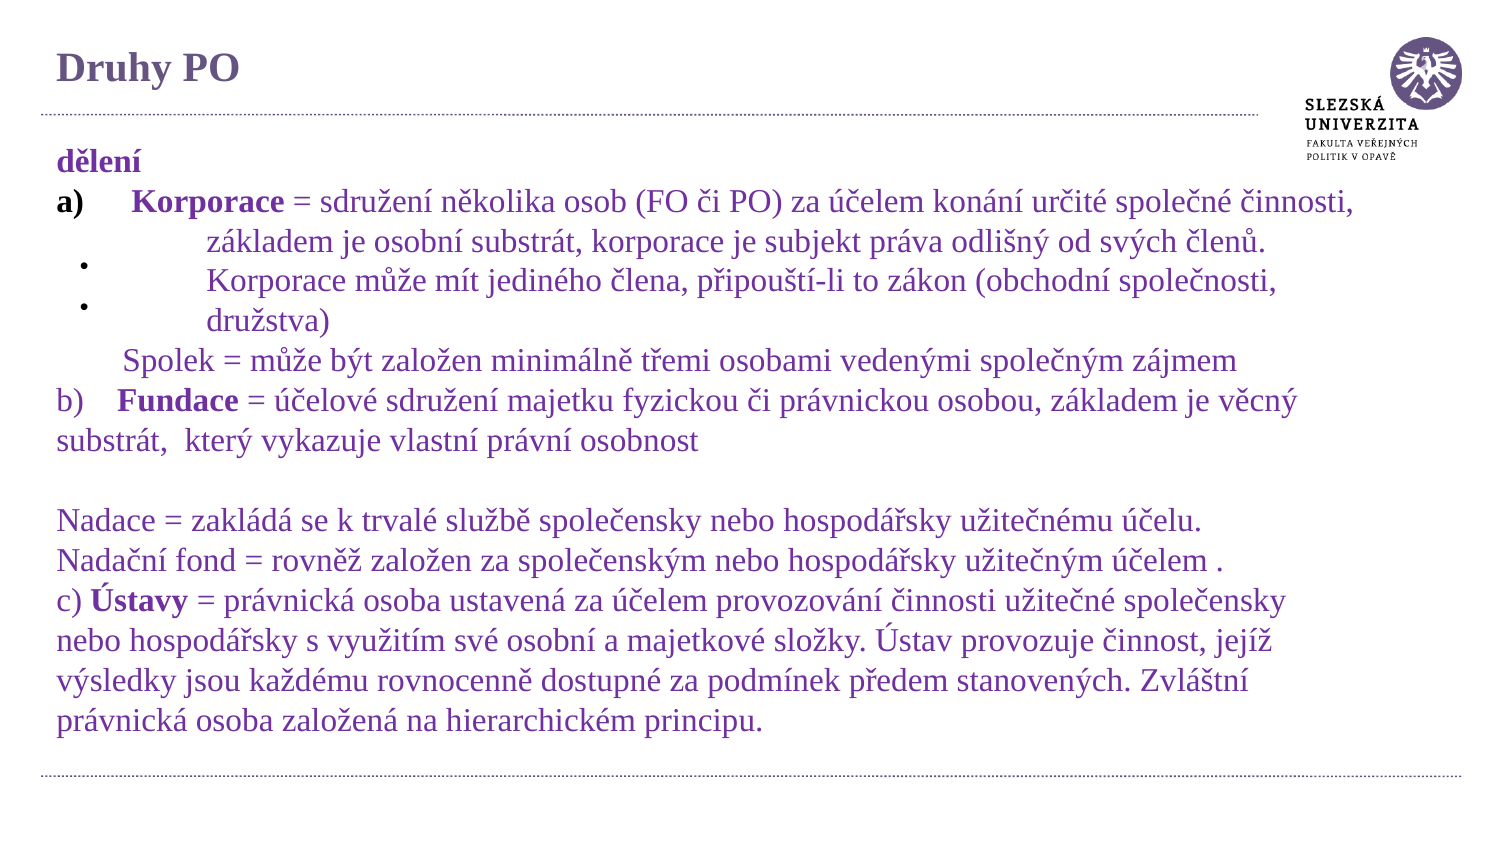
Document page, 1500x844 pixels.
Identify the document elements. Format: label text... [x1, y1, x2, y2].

text_box dělení Korporace = sdružení několika osob (FO či PO) za účelem konání určité společné činnosti, základem je osobní substrát, korporace je subjekt práva odlišný od svých členů. Korporace může mít jediného člena, připouští-li to zákon (obchodní společnosti, družstva) Spolek = může být založen minimálně třemi osobami vedenými společným zájmem b) Fundace = účelové sdružení majetku fyzickou či právnickou osobou, základem je věcný substrát, který vykazuje vlastní právní osobnost Nadace = zakládá se k trvalé službě společensky nebo hospodářsky užitečnému účelu. Nadační fond = rovněž založen za společenským nebo hospodářsky užitečným účelem . c) Ústavy = právnická osoba ustavená za účelem provozování činnosti užitečné společensky nebo hospodářsky s využitím své osobní a majetkové složky. Ústav provozuje činnost, jejíž výsledky jsou každému rovnocenně dostupné za podmínek předem stanovených. Zvláštní právnická osoba založená na hierarchickém principu. [41, 131, 1372, 748]
title Druhy PO [41, 32, 1070, 116]
